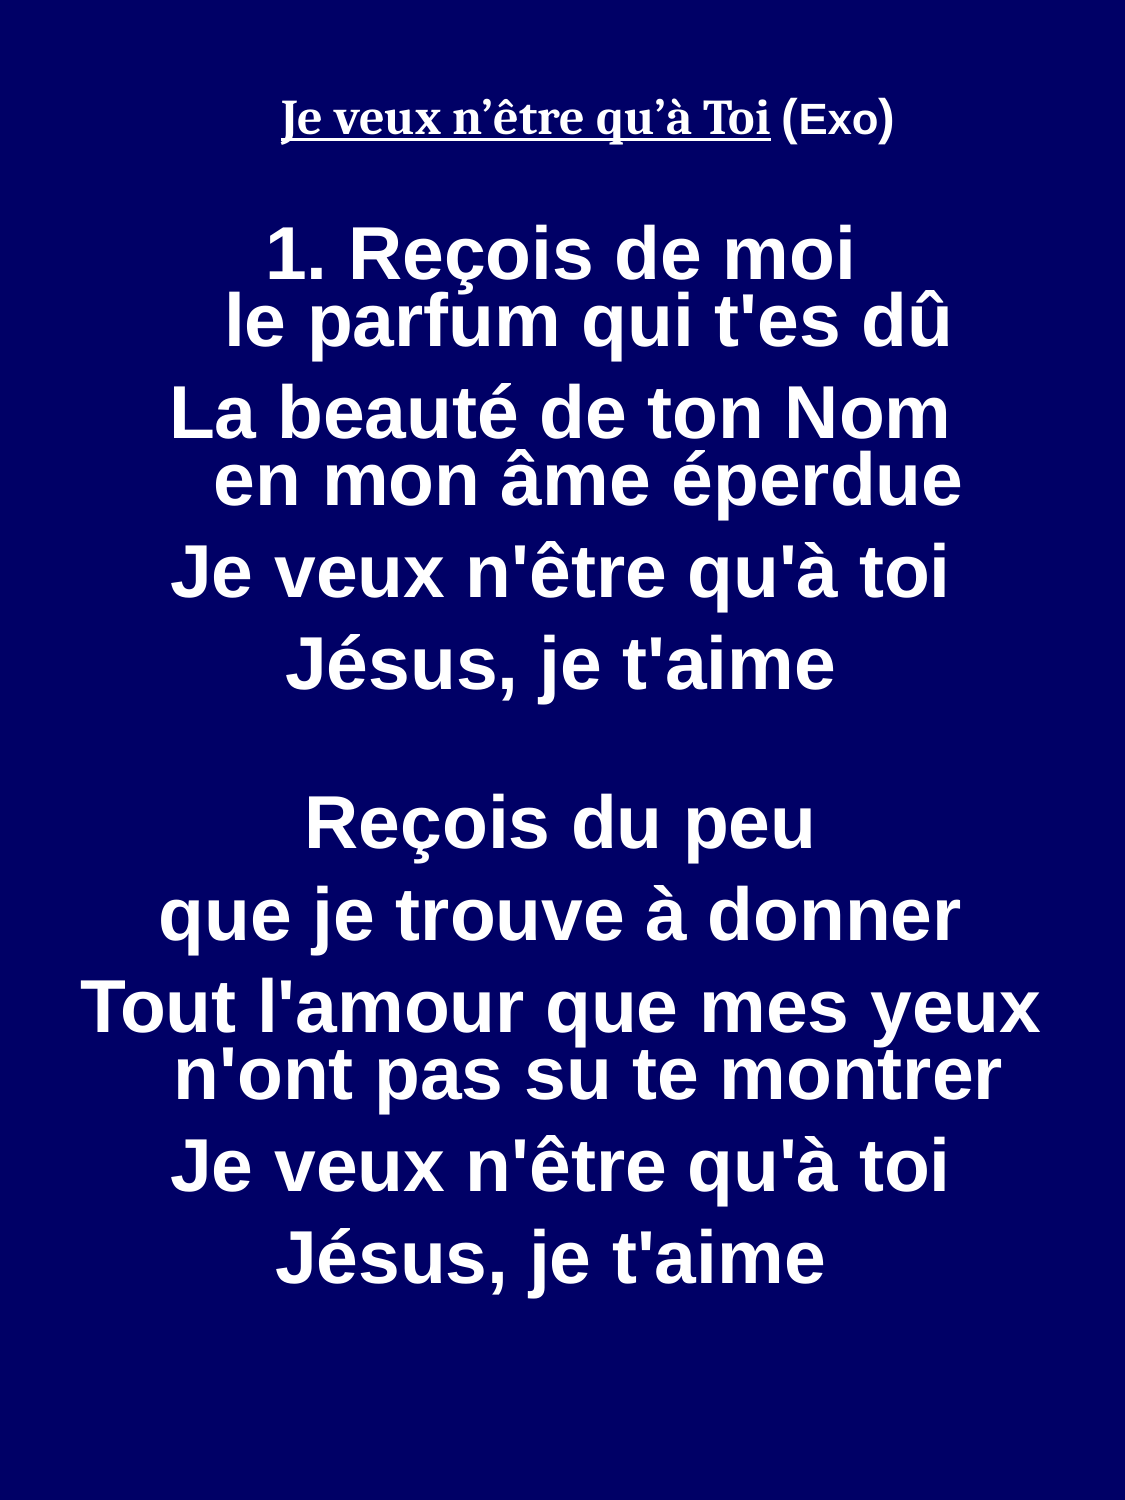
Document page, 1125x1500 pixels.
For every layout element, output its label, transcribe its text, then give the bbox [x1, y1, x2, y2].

text_box Je veux n’être qu’à Toi (Exo) 1. Reçois de moi le parfum qui t'es dû La beauté de ton Nom en mon âme éperdue Je veux n'être qu'à toi Jésus, je t'aime Reçois du peu que je trouve à donner Tout l'amour que mes yeux n'ont pas su te montrer Je veux n'être qu'à toi Jésus, je t'aime [11, 35, 1110, 1441]
